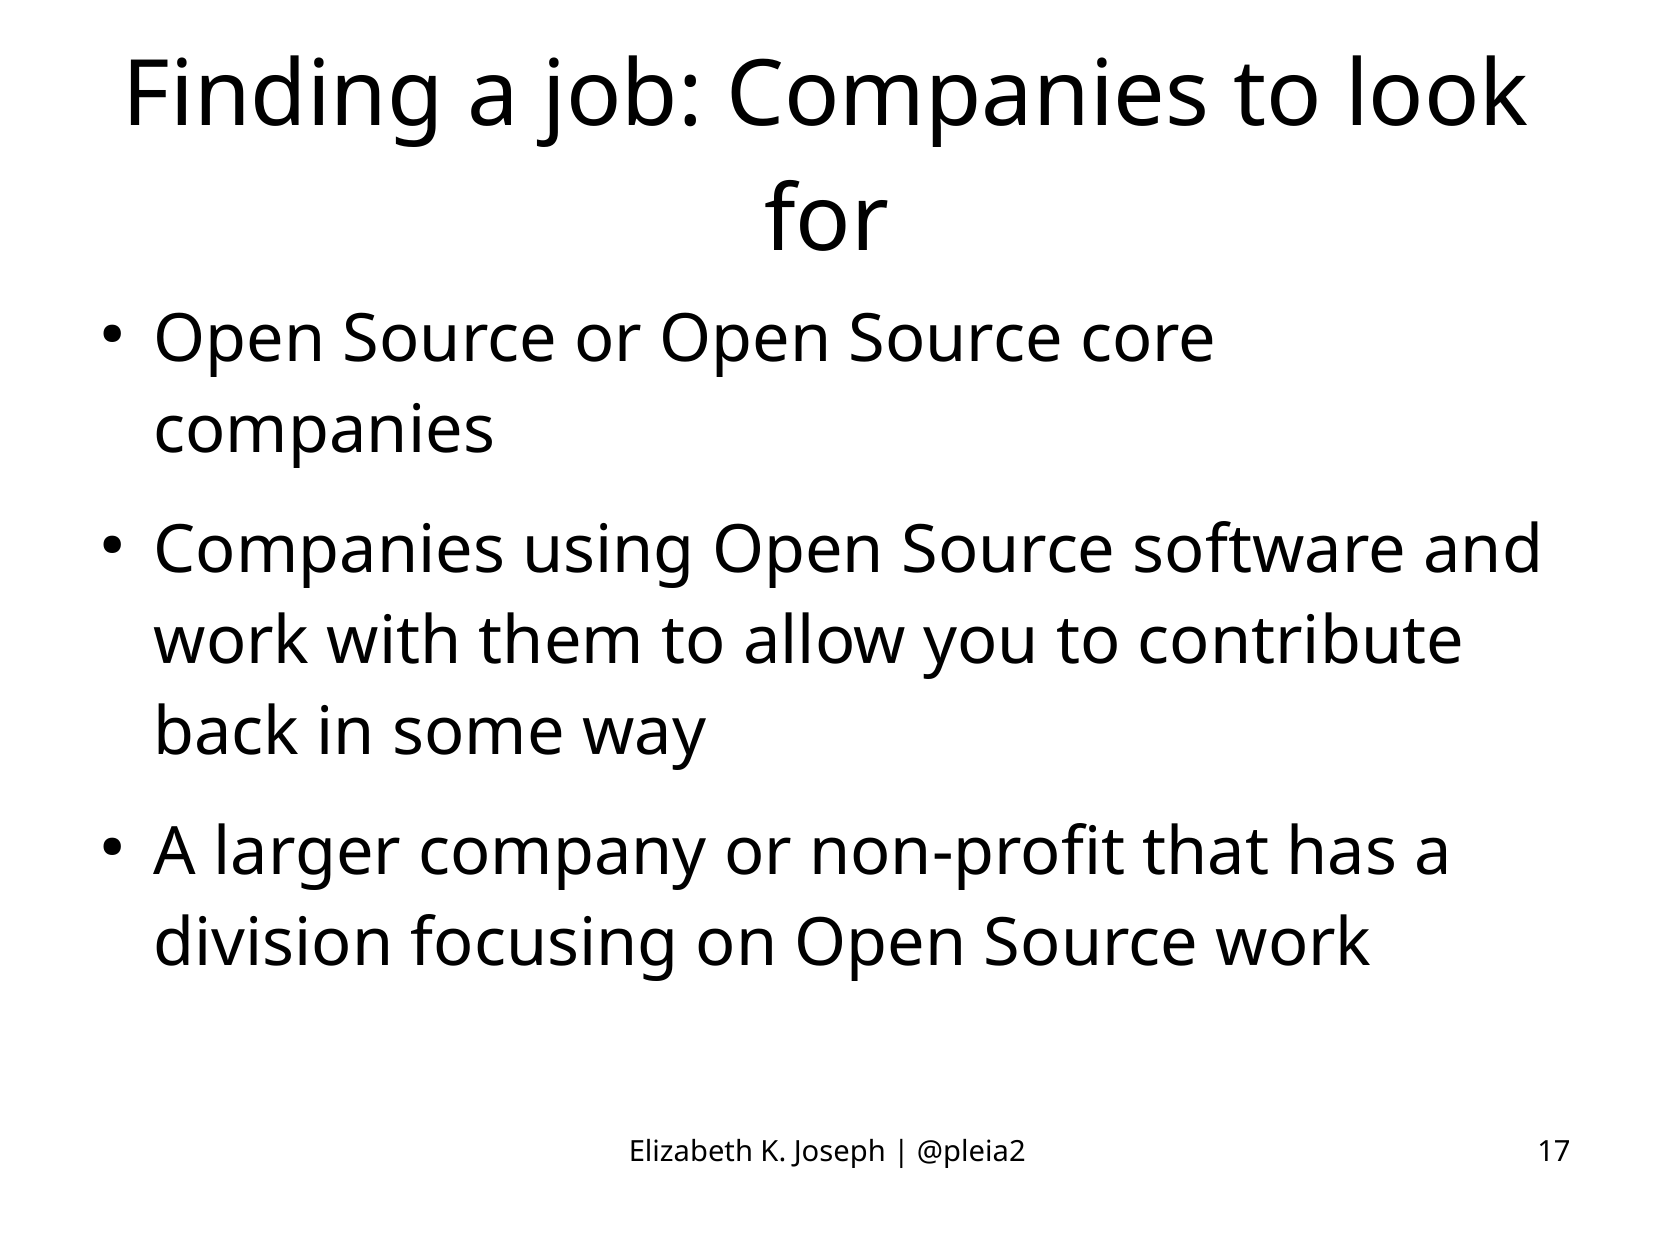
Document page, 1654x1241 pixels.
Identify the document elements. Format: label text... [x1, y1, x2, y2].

title Finding a job: Companies to look for [82, 49, 1571, 257]
list Open Source or Open Source core companies Companies using Open Source software and work with them to allow you to contribute back in some way A larger company or non-profit that has a division focusing on Open Source work [82, 290, 1571, 1010]
